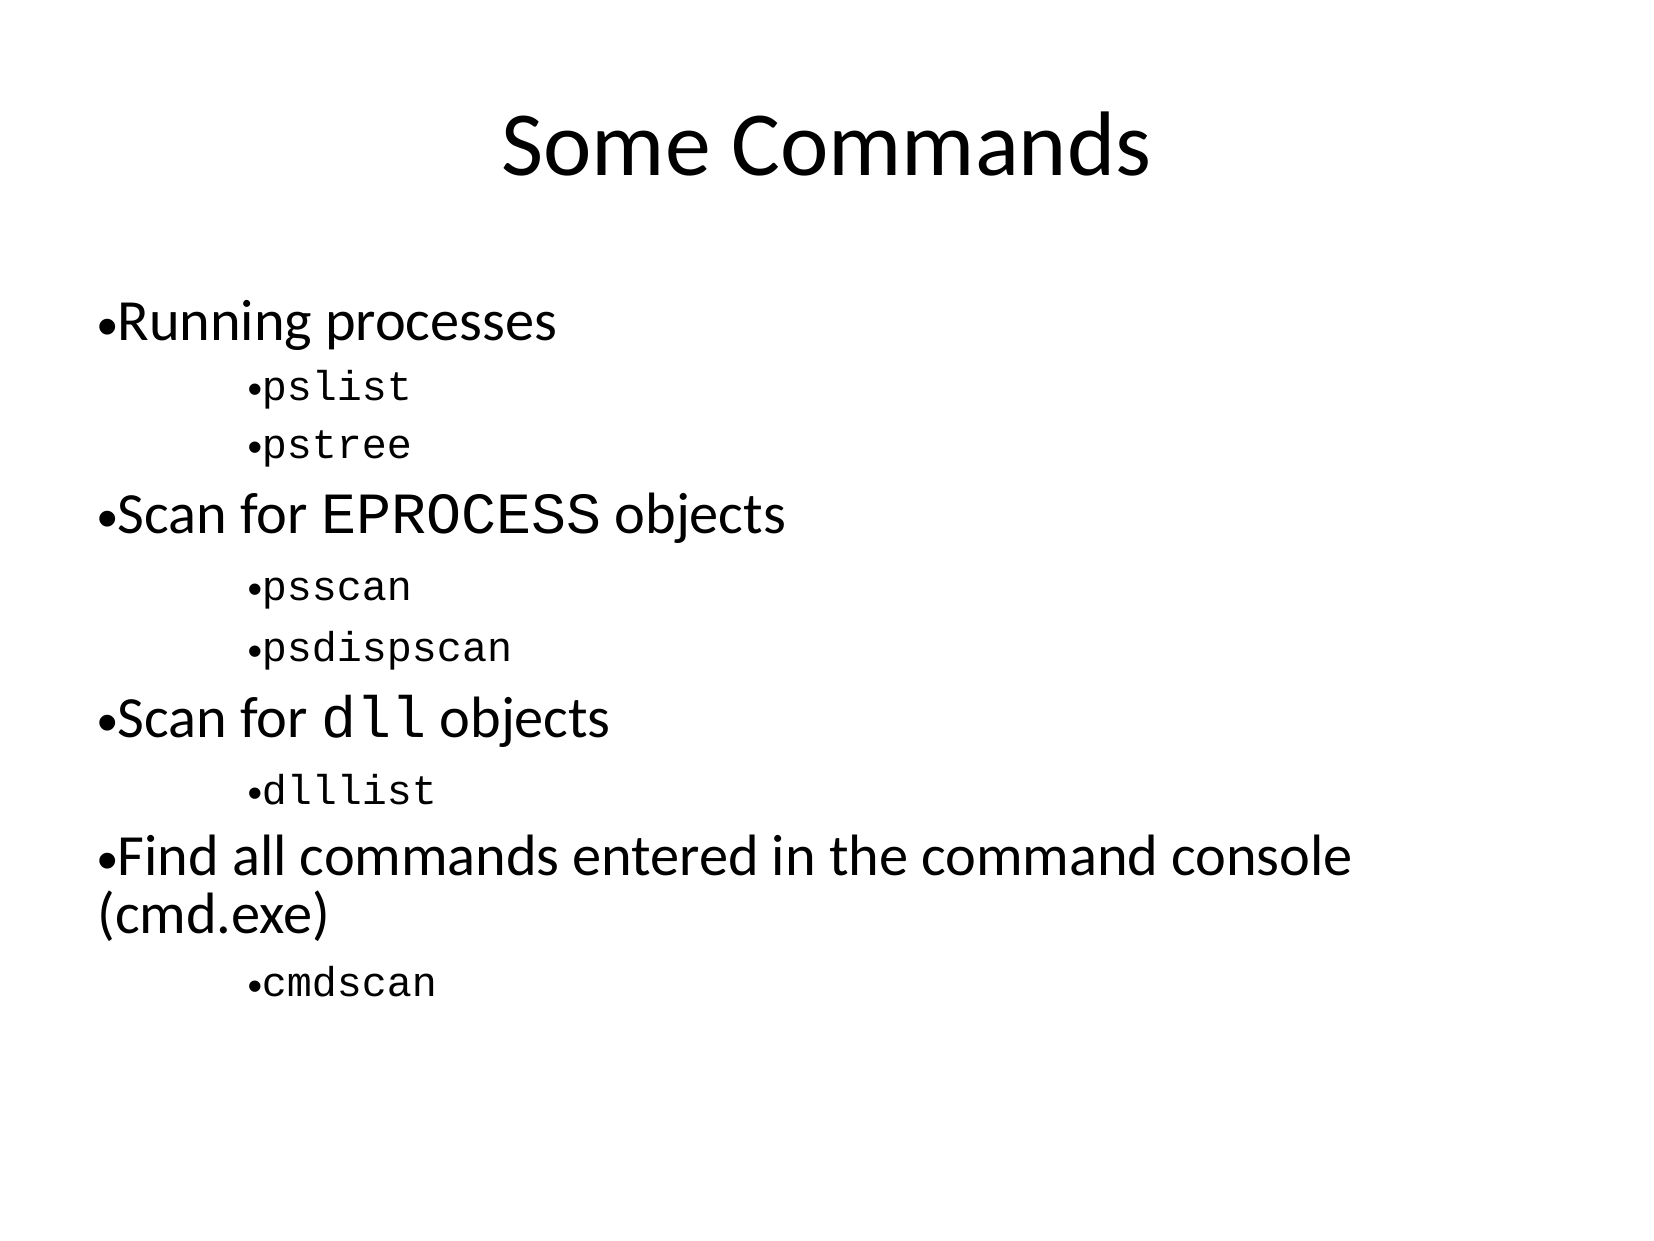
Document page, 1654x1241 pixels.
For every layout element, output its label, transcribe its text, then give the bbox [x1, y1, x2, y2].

text_box Running processes pslist pstree Scan for EPROCESS objects psscan psdispscan Scan for dll objects dlllist Find all commands entered in the command console (cmd.exe) cmdscan [82, 289, 1571, 1241]
text_box Some Commands [82, 49, 1571, 257]
